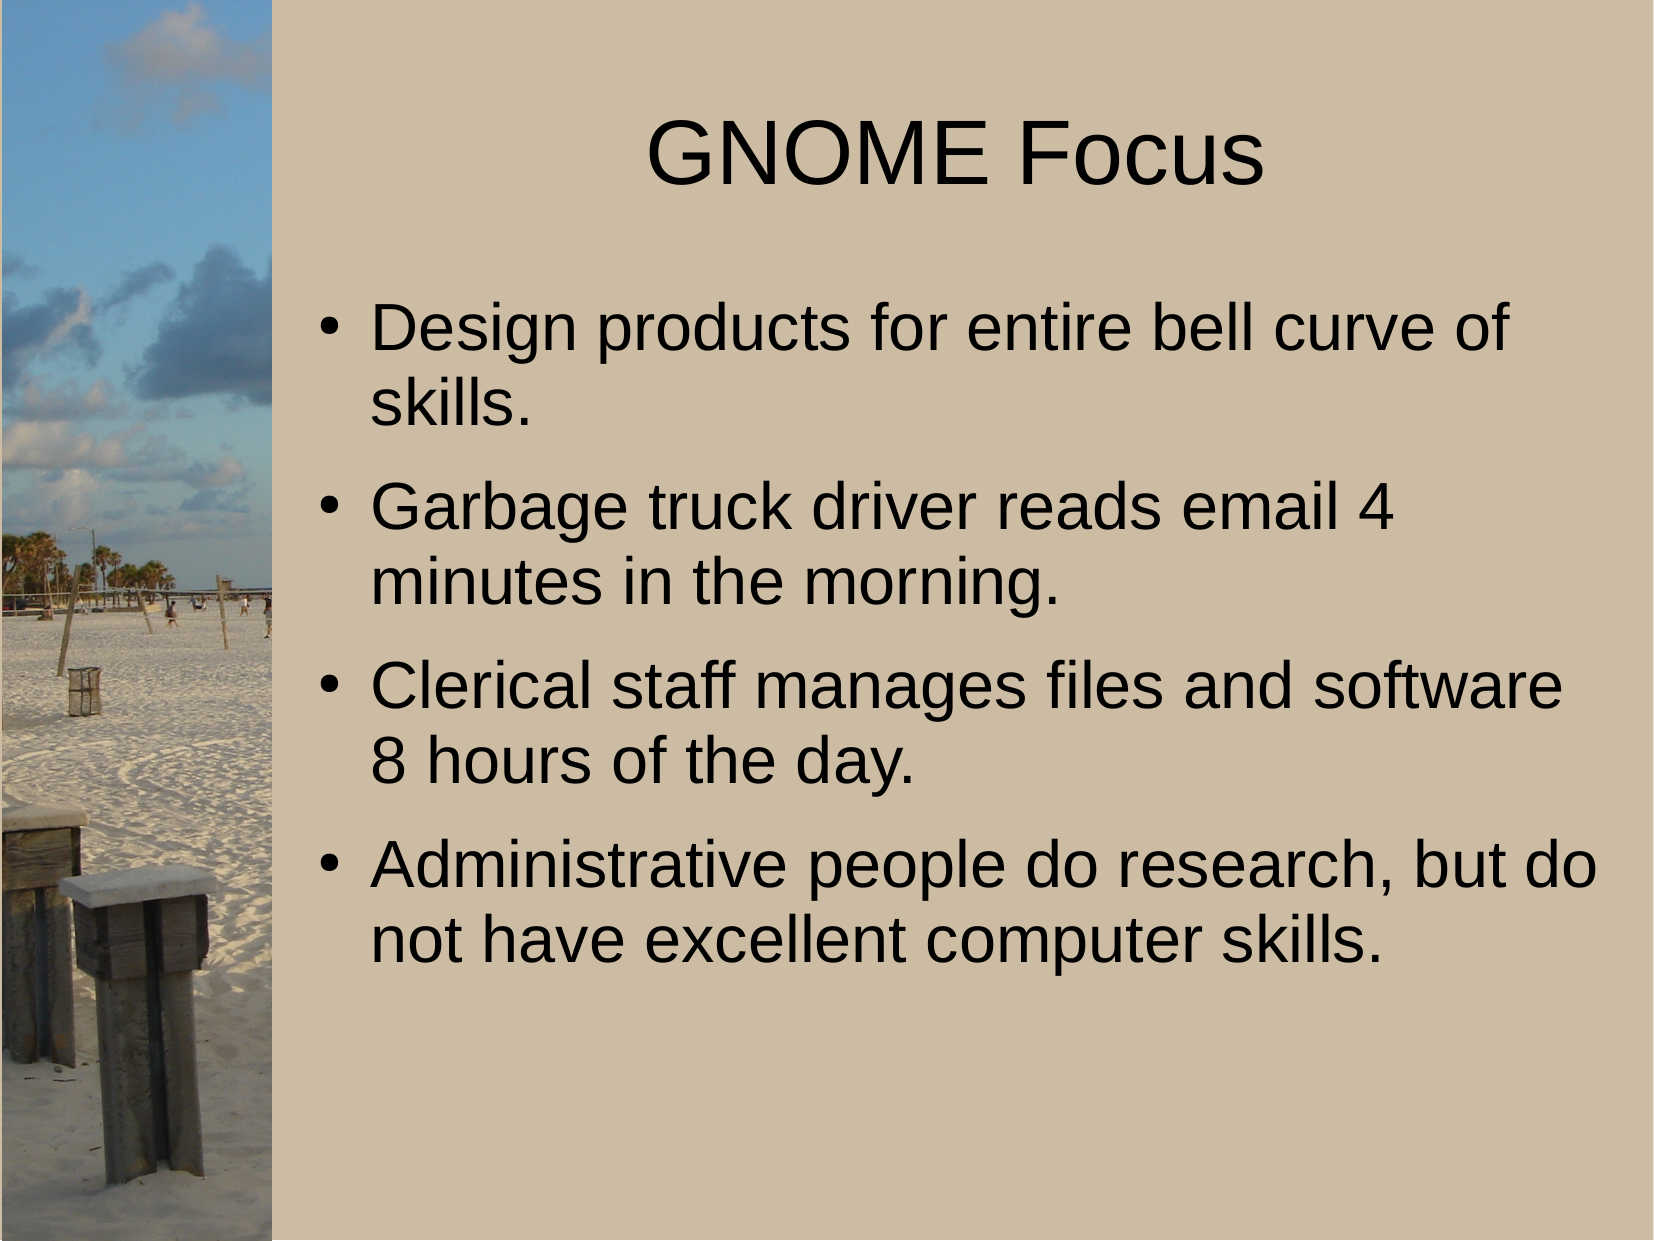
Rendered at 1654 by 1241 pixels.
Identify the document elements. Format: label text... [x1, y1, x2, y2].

picture [2, 0, 272, 1241]
list Design products for entire bell curve of skills. Garbage truck driver reads email 4 minutes in the morning. Clerical staff manages files and software 8 hours of the day. Administrative people do research, but do not have excellent computer skills. [300, 290, 1613, 1094]
title GNOME Focus [300, 56, 1613, 250]
